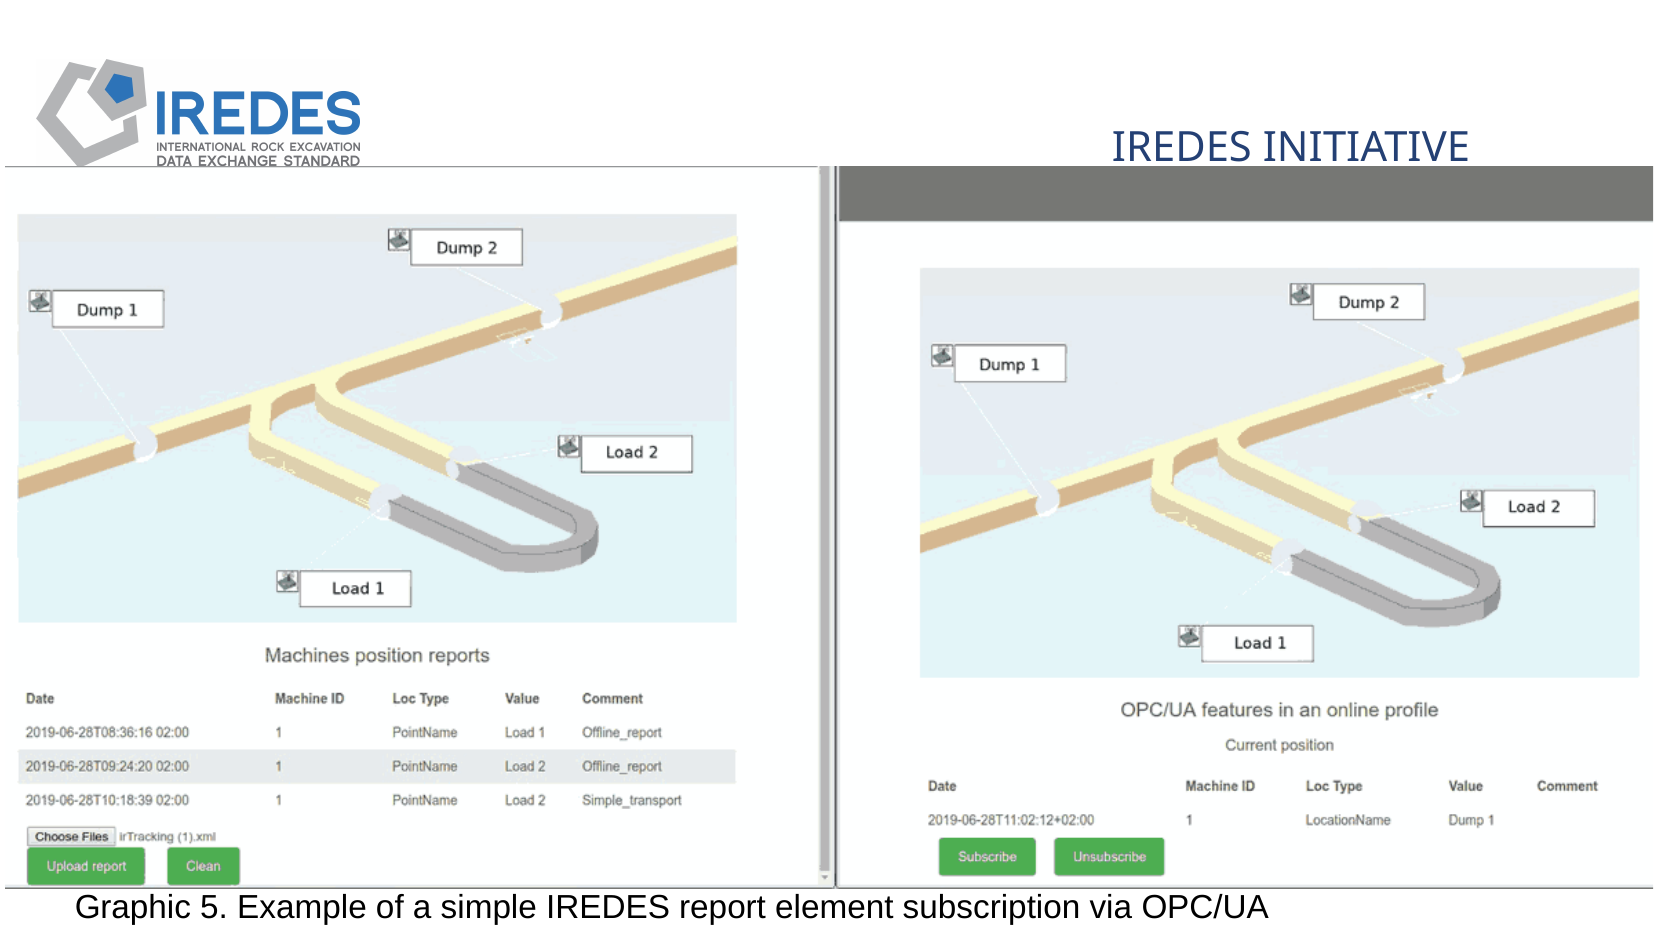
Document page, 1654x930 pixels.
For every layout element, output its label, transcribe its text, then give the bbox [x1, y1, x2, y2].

text_box Graphic 5. Example of a simple IREDES report element subscription via OPC/UA [59, 889, 1605, 930]
picture [5, 59, 1654, 889]
